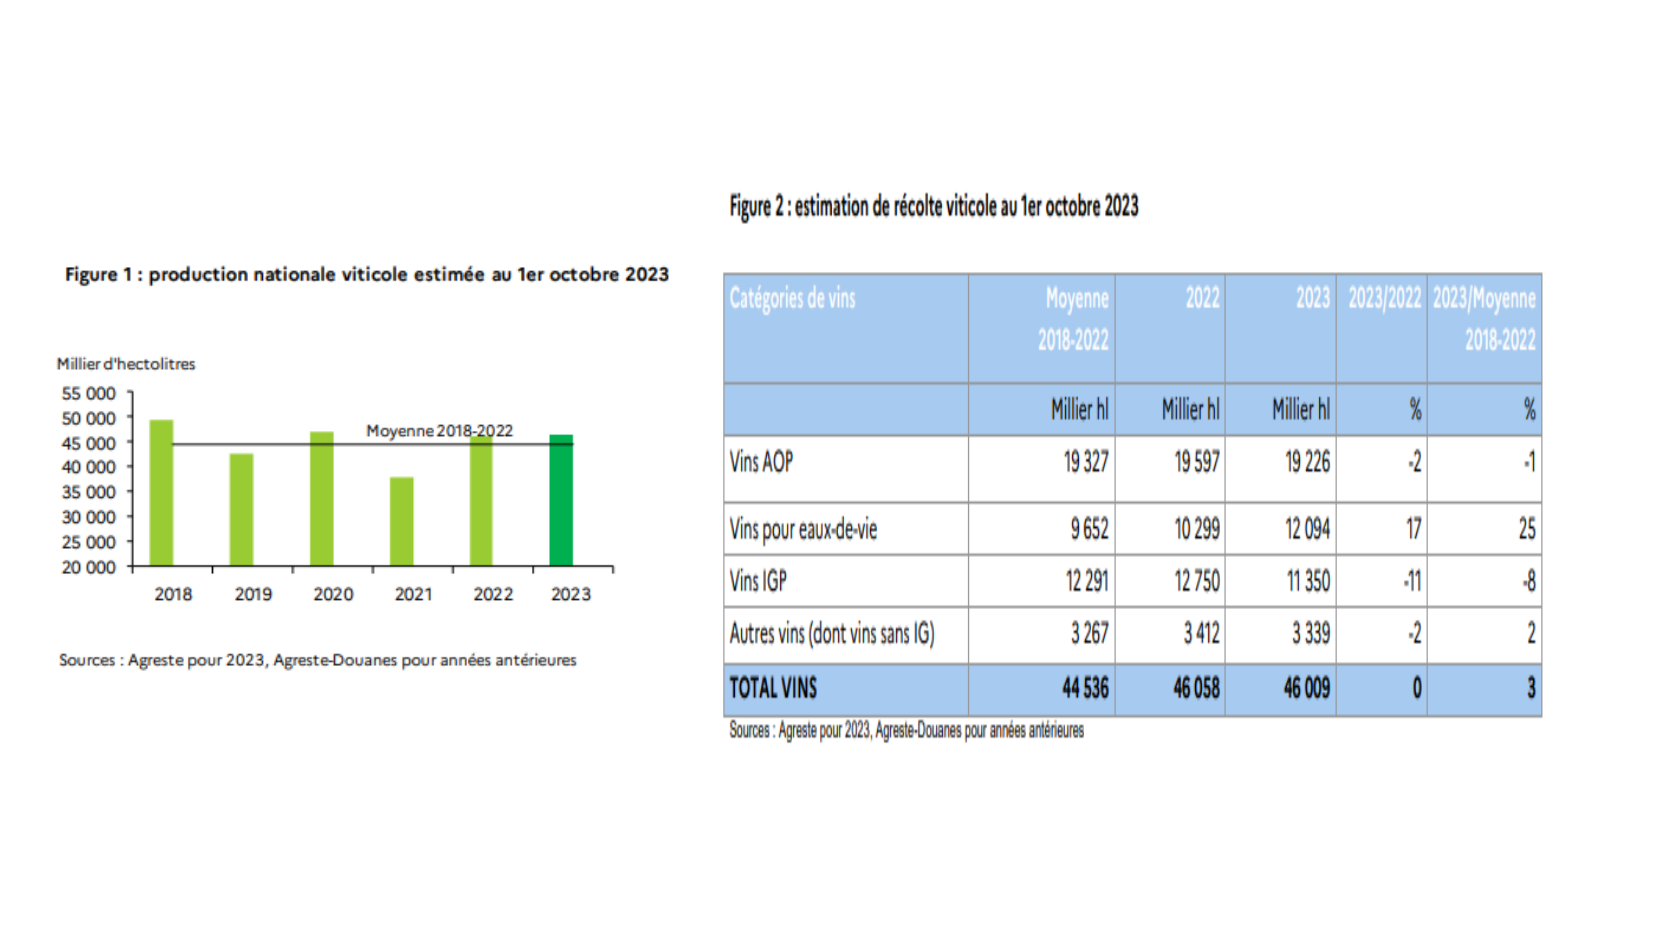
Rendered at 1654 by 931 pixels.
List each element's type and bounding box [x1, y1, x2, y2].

picture [29, 184, 1565, 768]
